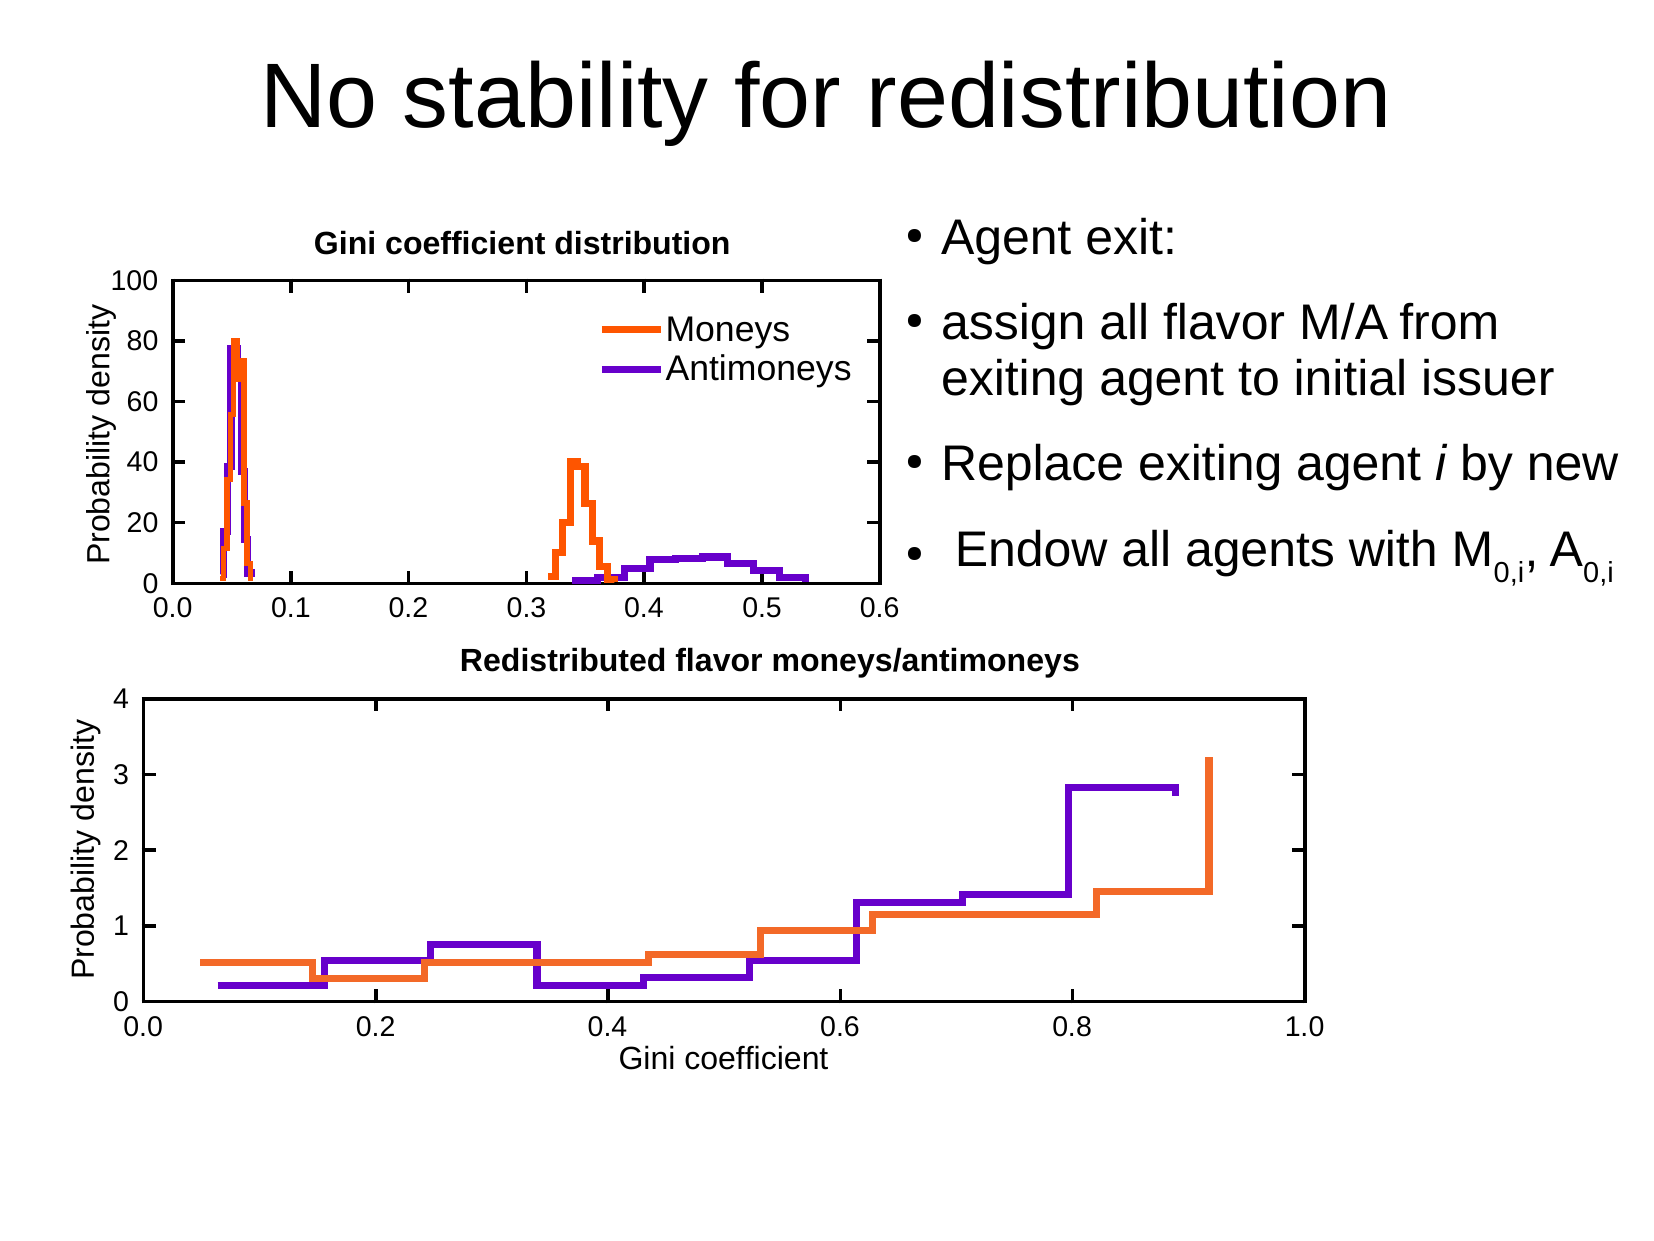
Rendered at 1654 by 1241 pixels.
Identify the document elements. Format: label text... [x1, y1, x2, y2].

picture [46, 201, 1384, 1100]
title No stability for redistribution [0, 44, 1654, 147]
text_box Agent exit: assign all flavor M/A from exiting agent to initial issuer Replace exiting agent i by new Endow all agents with M0,i, A0,i [890, 201, 1646, 688]
